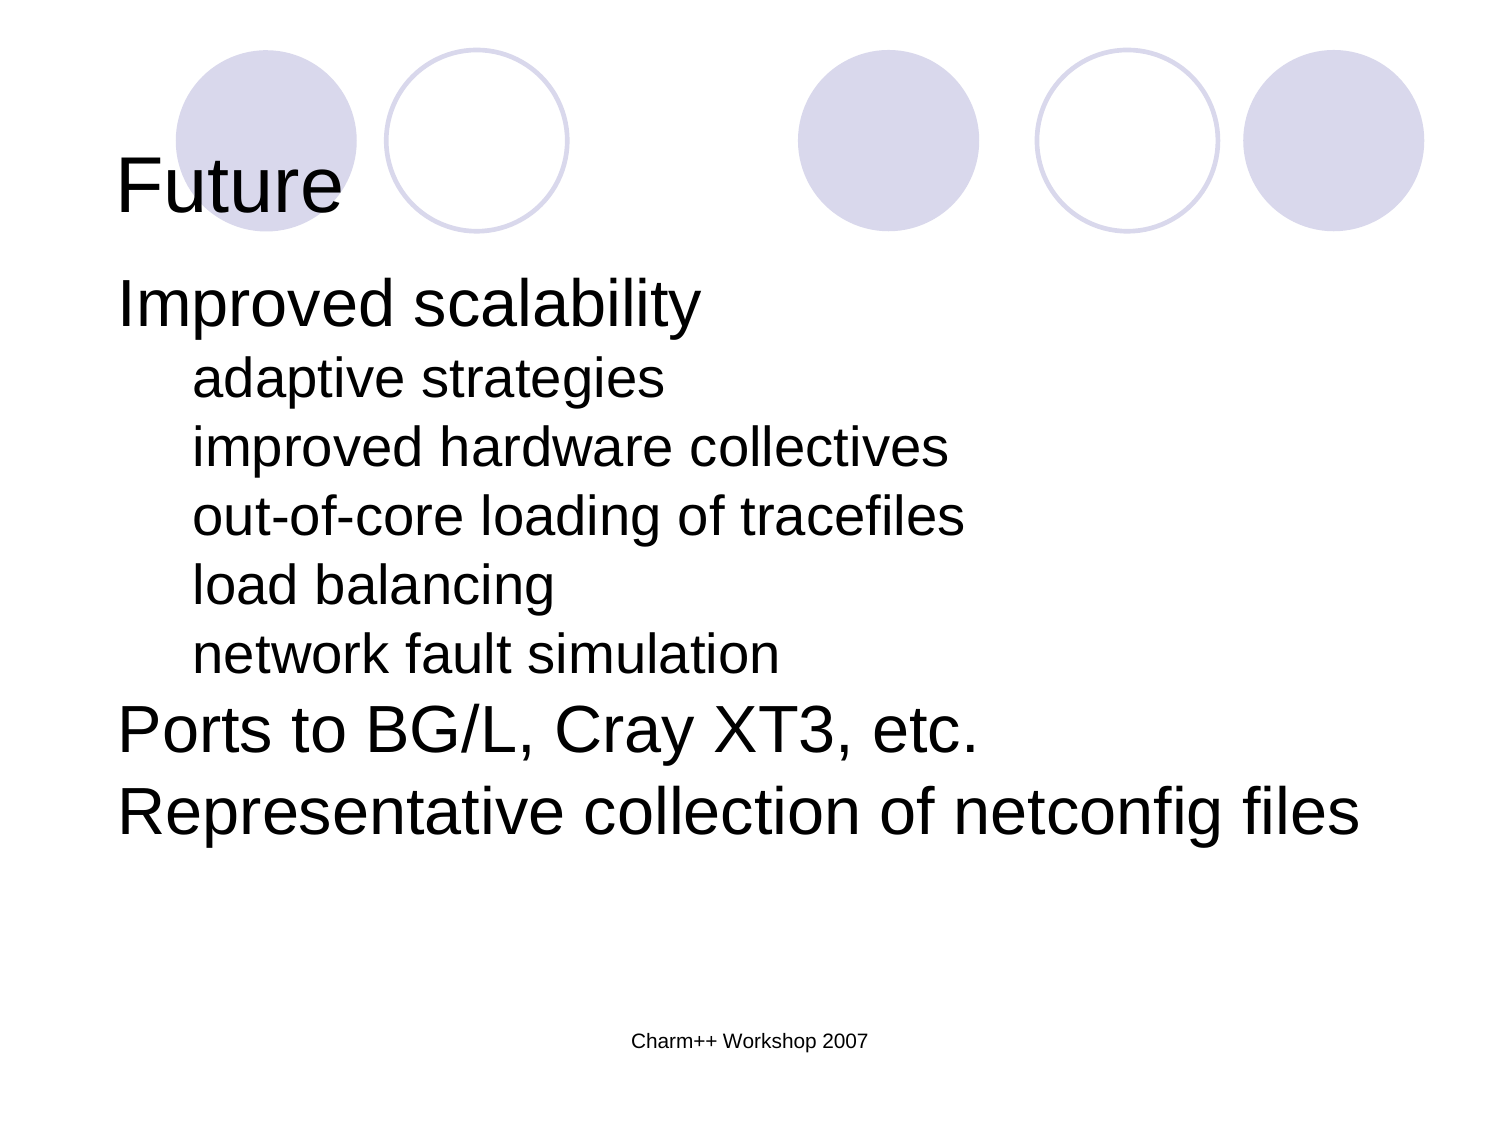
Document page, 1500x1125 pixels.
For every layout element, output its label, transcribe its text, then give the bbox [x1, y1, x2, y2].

list Improved scalability adaptive strategies improved hardware collectives out-of-core loading of tracefiles load balancing network fault simulation Ports to BG/L, Cray XT3, etc. Representative collection of netconfig files [117, 274, 1399, 993]
title Future [115, 95, 1397, 284]
